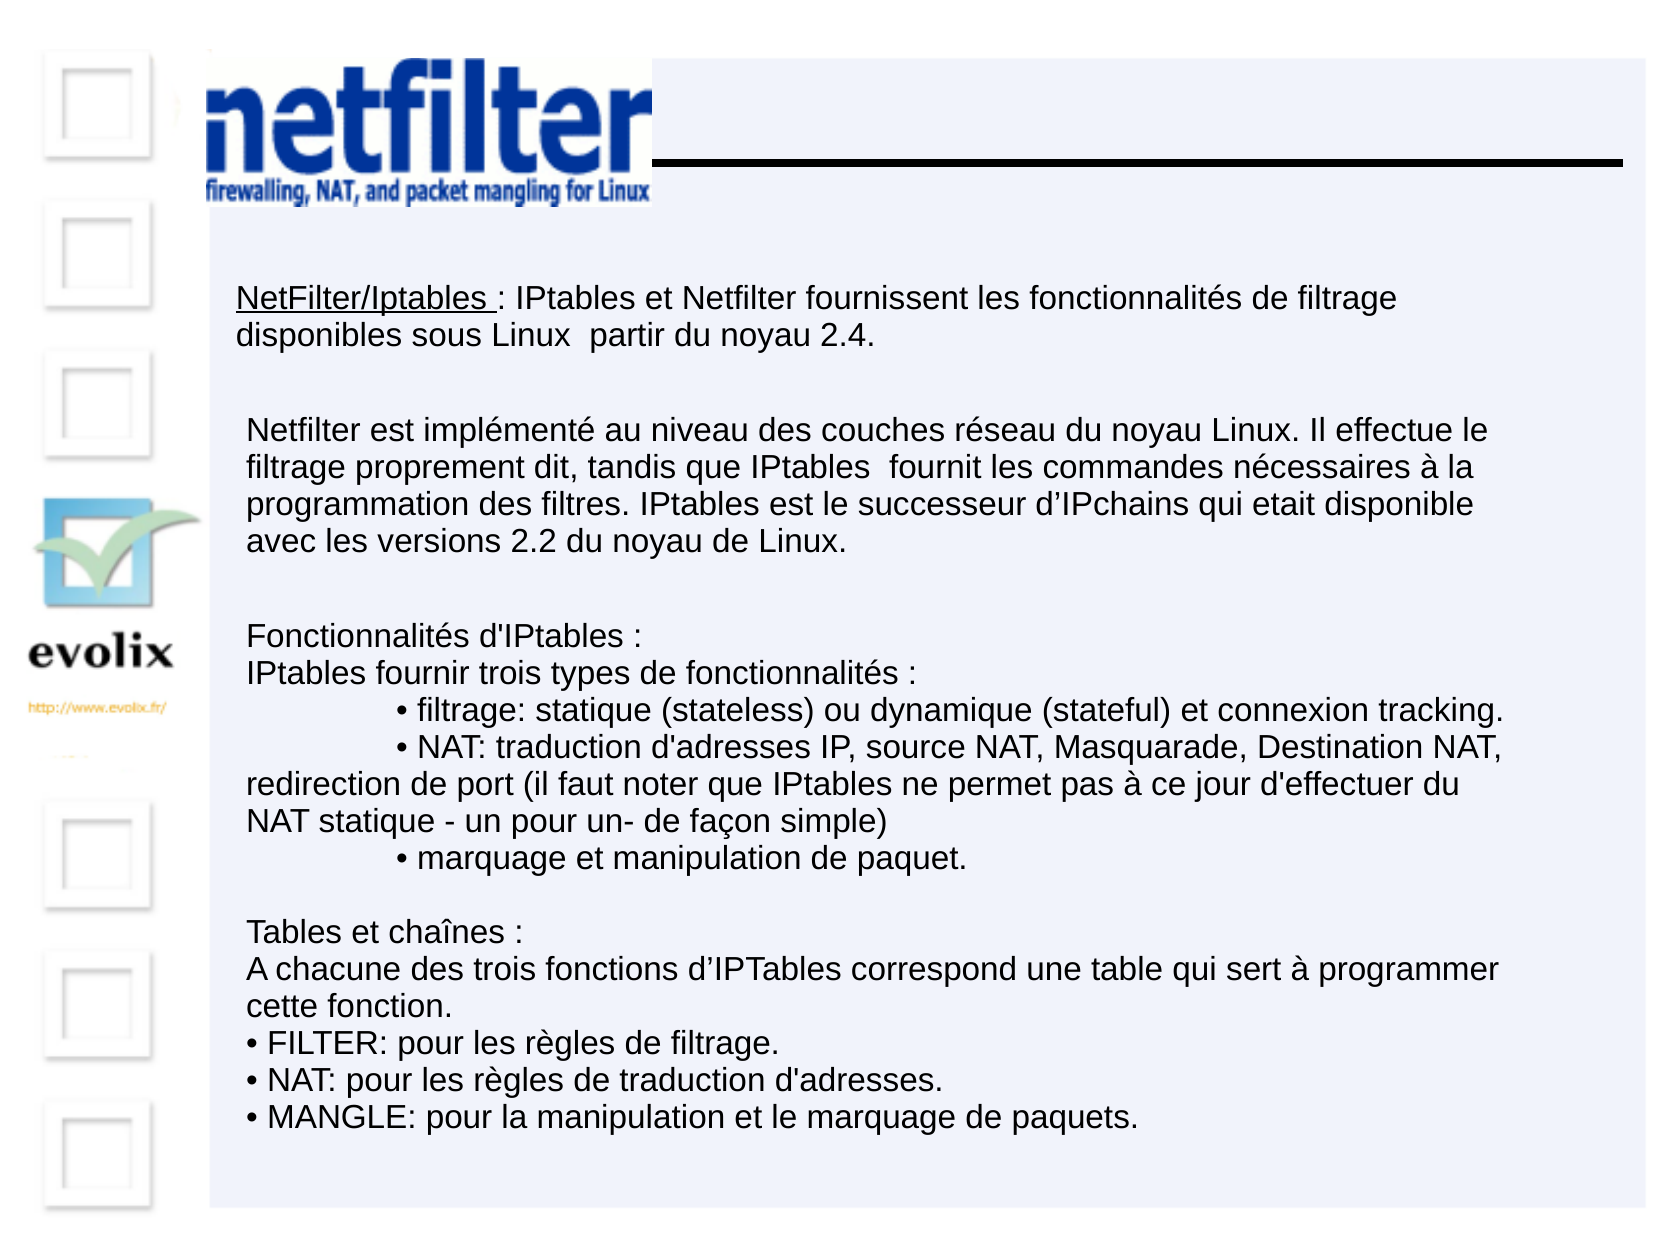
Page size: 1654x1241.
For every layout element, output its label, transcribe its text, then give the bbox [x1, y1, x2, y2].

picture [0, 49, 1654, 1218]
text_box Netfilter est implémenté au niveau des couches réseau du noyau Linux. Il effectue le filtrage proprement dit, tandis que IPtables fournit les commandes nécessaires à la programmation des filtres. IPtables est le successeur d’IPchains qui etait disponible avec les versions 2.2 du noyau de Linux. Fonctionnalités d'IPtables : IPtables fournir trois types de fonctionnalités : • filtrage: statique (stateless) ou dynamique (stateful) et connexion tracking. • NAT: traduction d'adresses IP, source NAT, Masquarade, Destination NAT, redirection de port (il faut noter que IPtables ne permet pas à ce jour d'effectuer du NAT statique - un pour un- de façon simple) • marquage et manipulation de paquet. Tables et chaînes : A chacune des trois fonctions d’IPTables correspond une table qui sert à programmer cette fonction. • FILTER: pour les règles de filtrage. • NAT: pour les règles de traduction d'adresses. • MANGLE: pour la manipulation et le marquage de paquets. [231, 404, 1538, 1144]
text_box NetFilter/Iptables : IPtables et Netfilter fournissent les fonctionnalités de filtrage disponibles sous Linux partir du noyau 2.4. [221, 272, 1457, 361]
